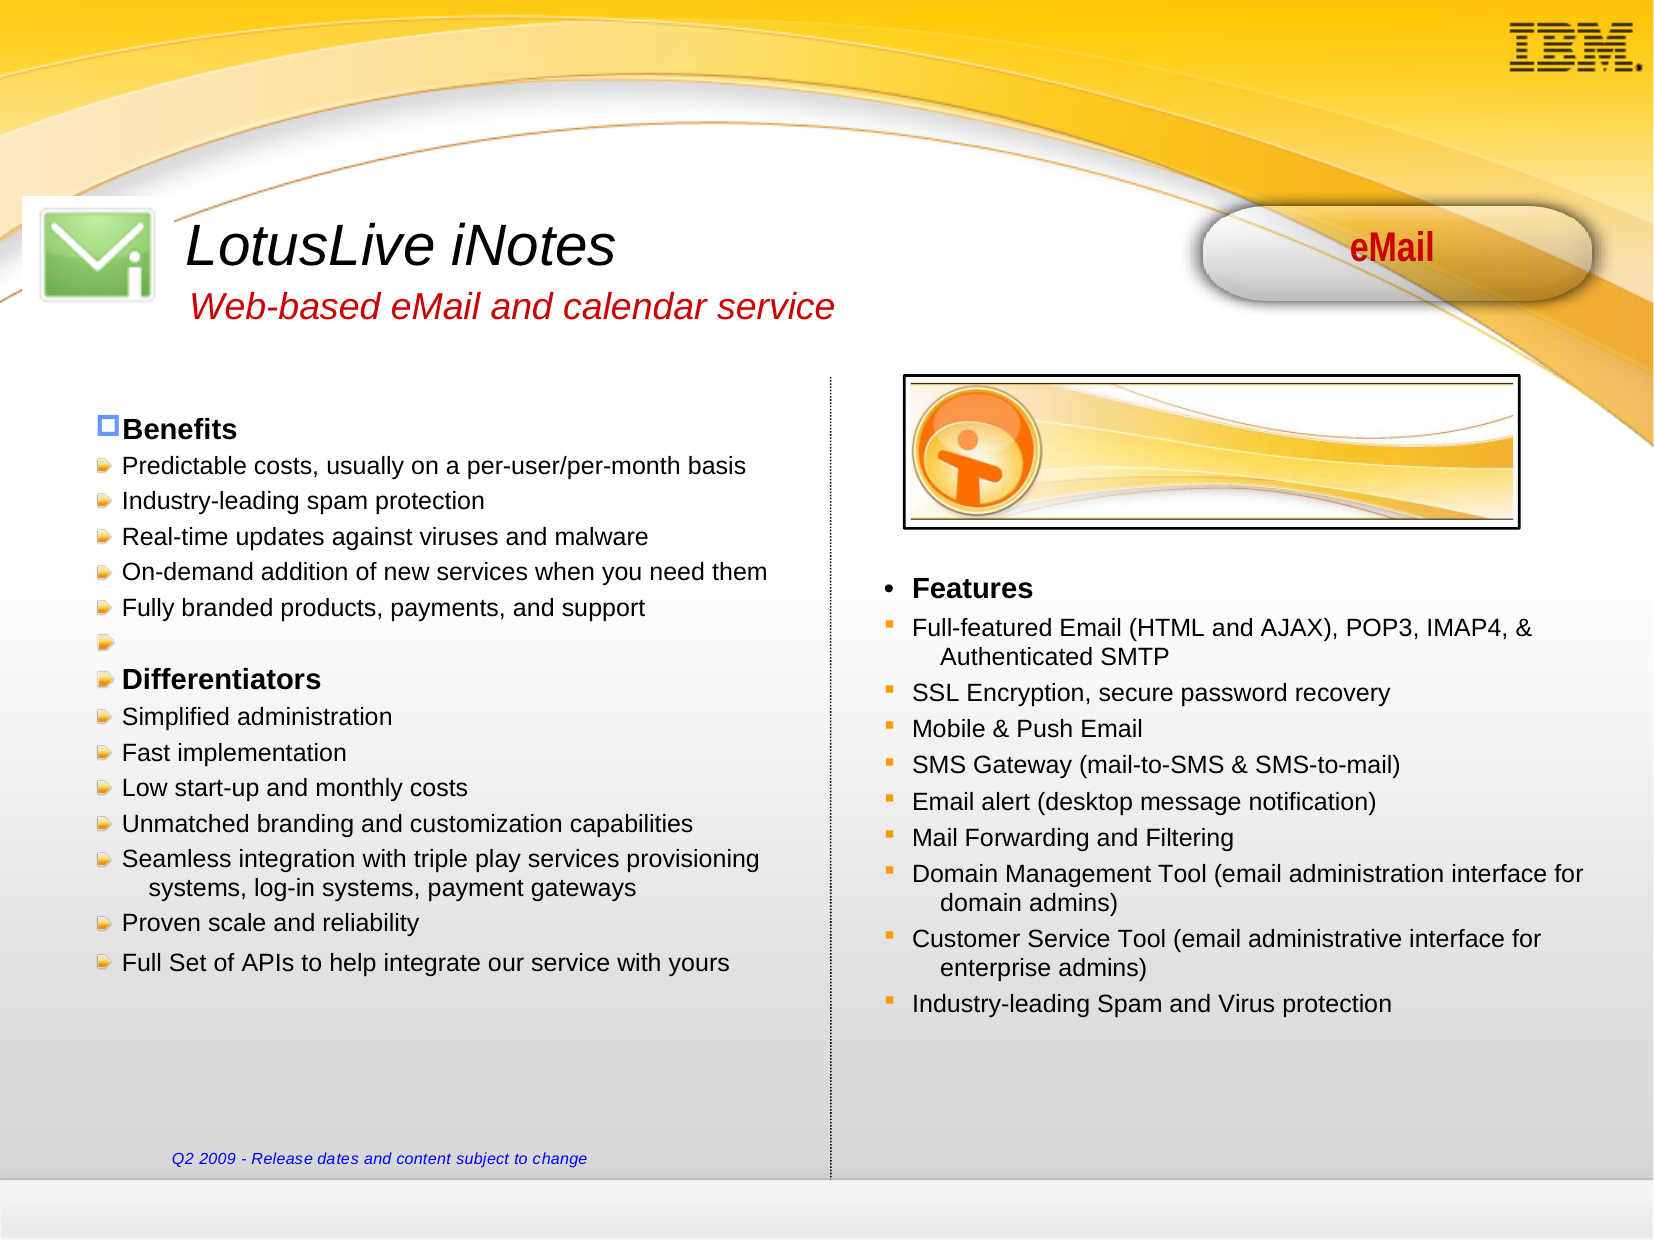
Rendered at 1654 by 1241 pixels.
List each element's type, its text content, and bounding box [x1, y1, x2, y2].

list Benefits Predictable costs, usually on a per-user/per-month basis Industry-leading spam protection Real-time updates against viruses and malware On-demand addition of new services when you need them Fully branded products, payments, and support Differentiators Simplified administration Fast implementation Low start-up and monthly costs Unmatched branding and customization capabilities Seamless integration with triple play services provisioning systems, log-in systems, payment gateways Proven scale and reliability Full Set of APIs to help integrate our service with yours [77, 408, 808, 1193]
text_box eMail [1165, 223, 1619, 280]
picture [0, 0, 1654, 1240]
text_box LotusLive iNotes [170, 142, 931, 349]
text_box Web-based eMail and calendar service [174, 280, 877, 337]
text_box Features Full-featured Email (HTML and AJAX), POP3, IMAP4, & Authenticated SMTP SSL Encryption, secure password recovery Mobile & Push Email SMS Gateway (mail-to-SMS & SMS-to-mail) Email alert (desktop message notification) Mail Forwarding and Filtering Domain Management Tool (email administration interface for domain admins) Customer Service Tool (email administrative interface for enterprise admins) Industry-leading Spam and Virus protection [868, 568, 1623, 1192]
